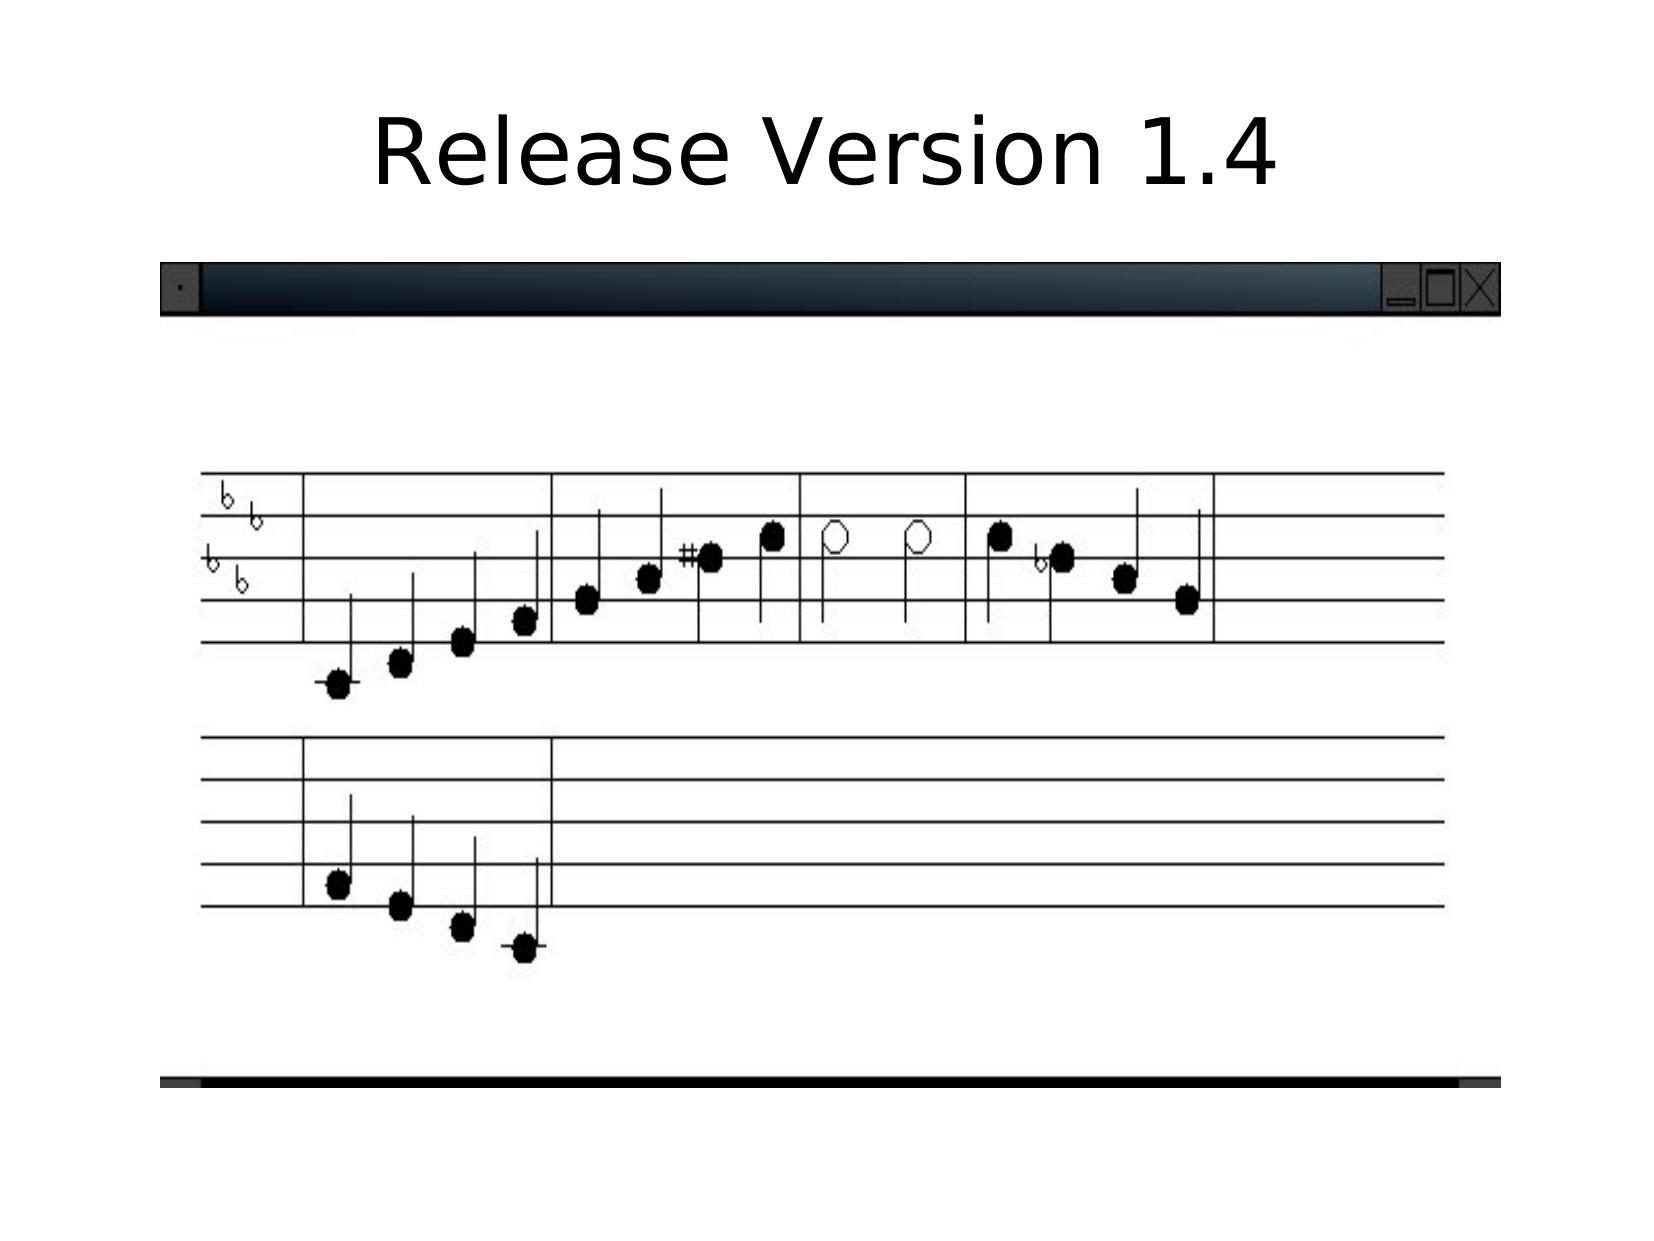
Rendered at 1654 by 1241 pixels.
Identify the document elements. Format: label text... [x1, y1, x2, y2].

title Release Version 1.4 [82, 56, 1571, 250]
picture [160, 262, 1501, 1088]
